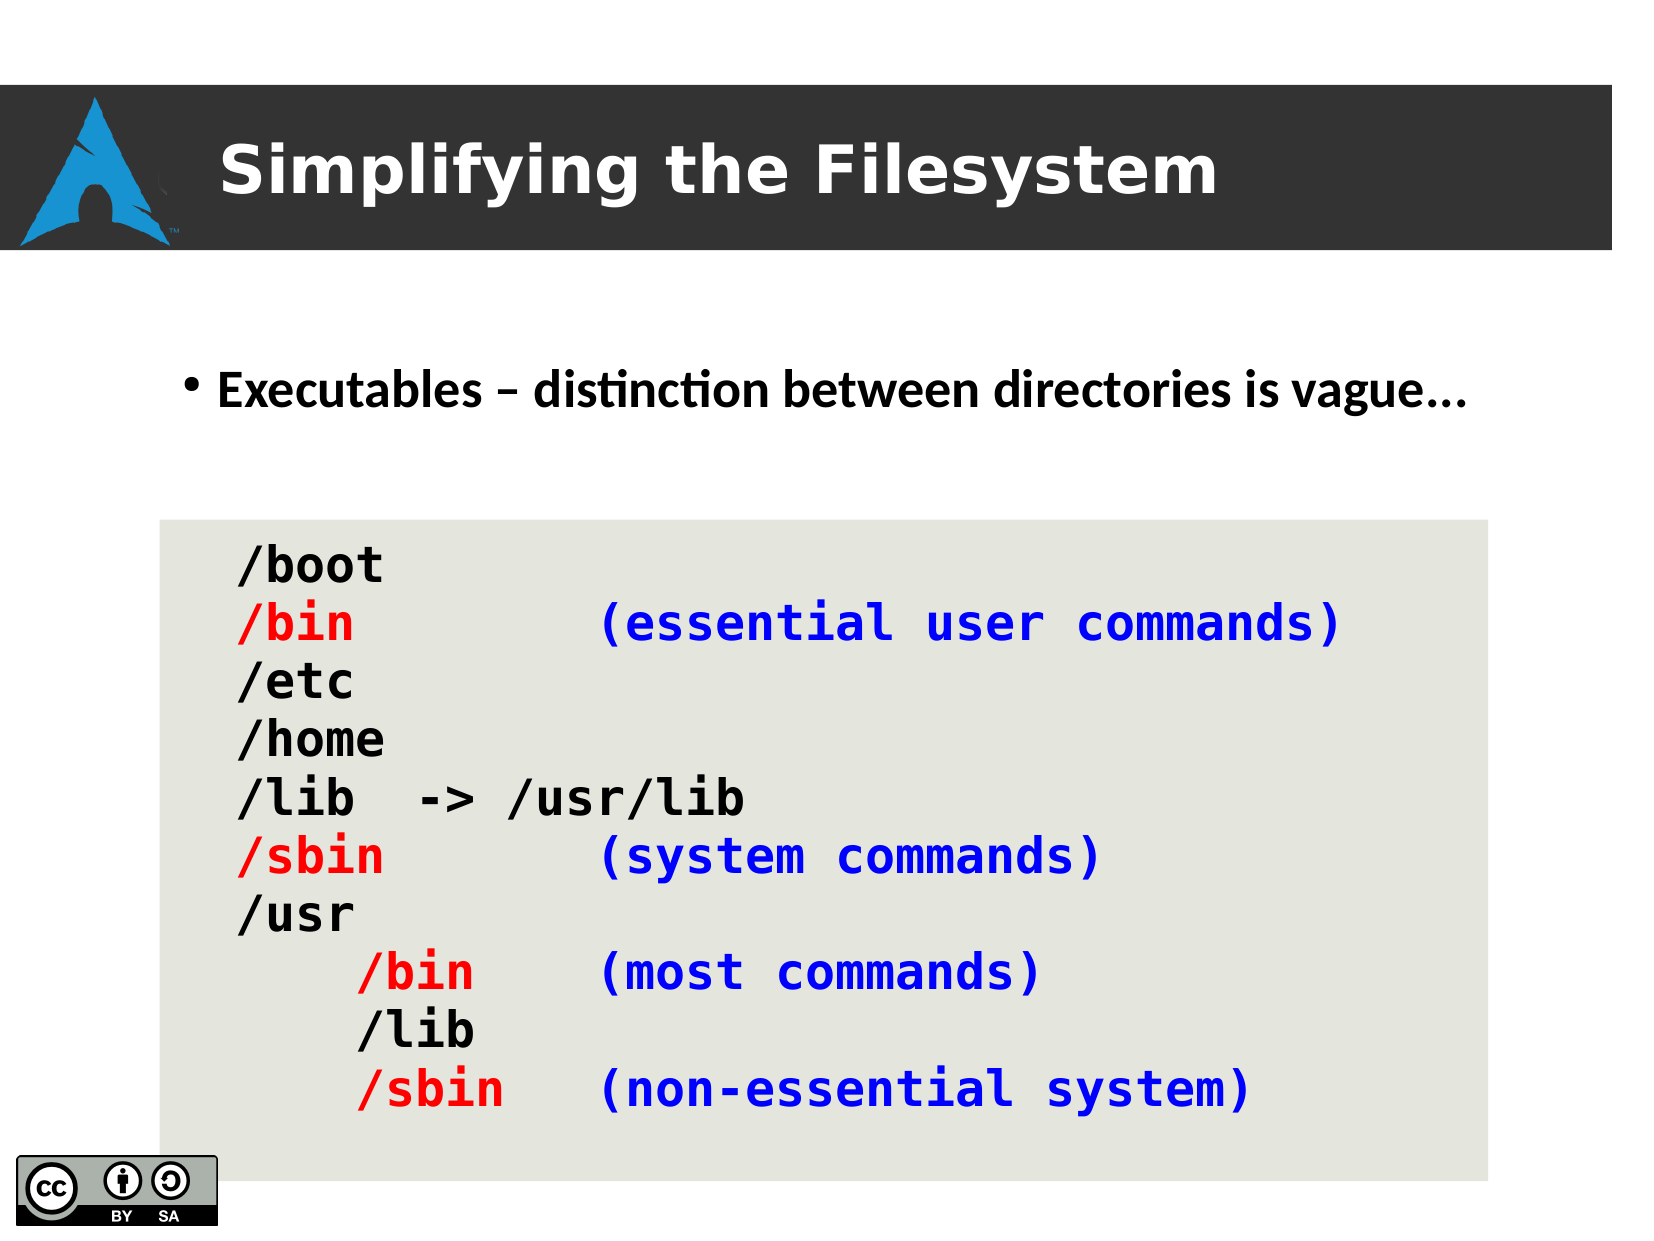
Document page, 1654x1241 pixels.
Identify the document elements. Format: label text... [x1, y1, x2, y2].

text_box Simplifying the Filesystem [188, 84, 1612, 250]
picture [0, 81, 188, 260]
text_box Executables – distinction between directories is vague... [167, 345, 1612, 1134]
text_box [159, 519, 1489, 1182]
picture [16, 1155, 218, 1227]
text_box /boot /bin (essential user commands) /etc /home /lib -> /usr/lib /sbin (system commands) /usr /bin (most commands) /lib /sbin (non-essential system) [220, 528, 1426, 1184]
